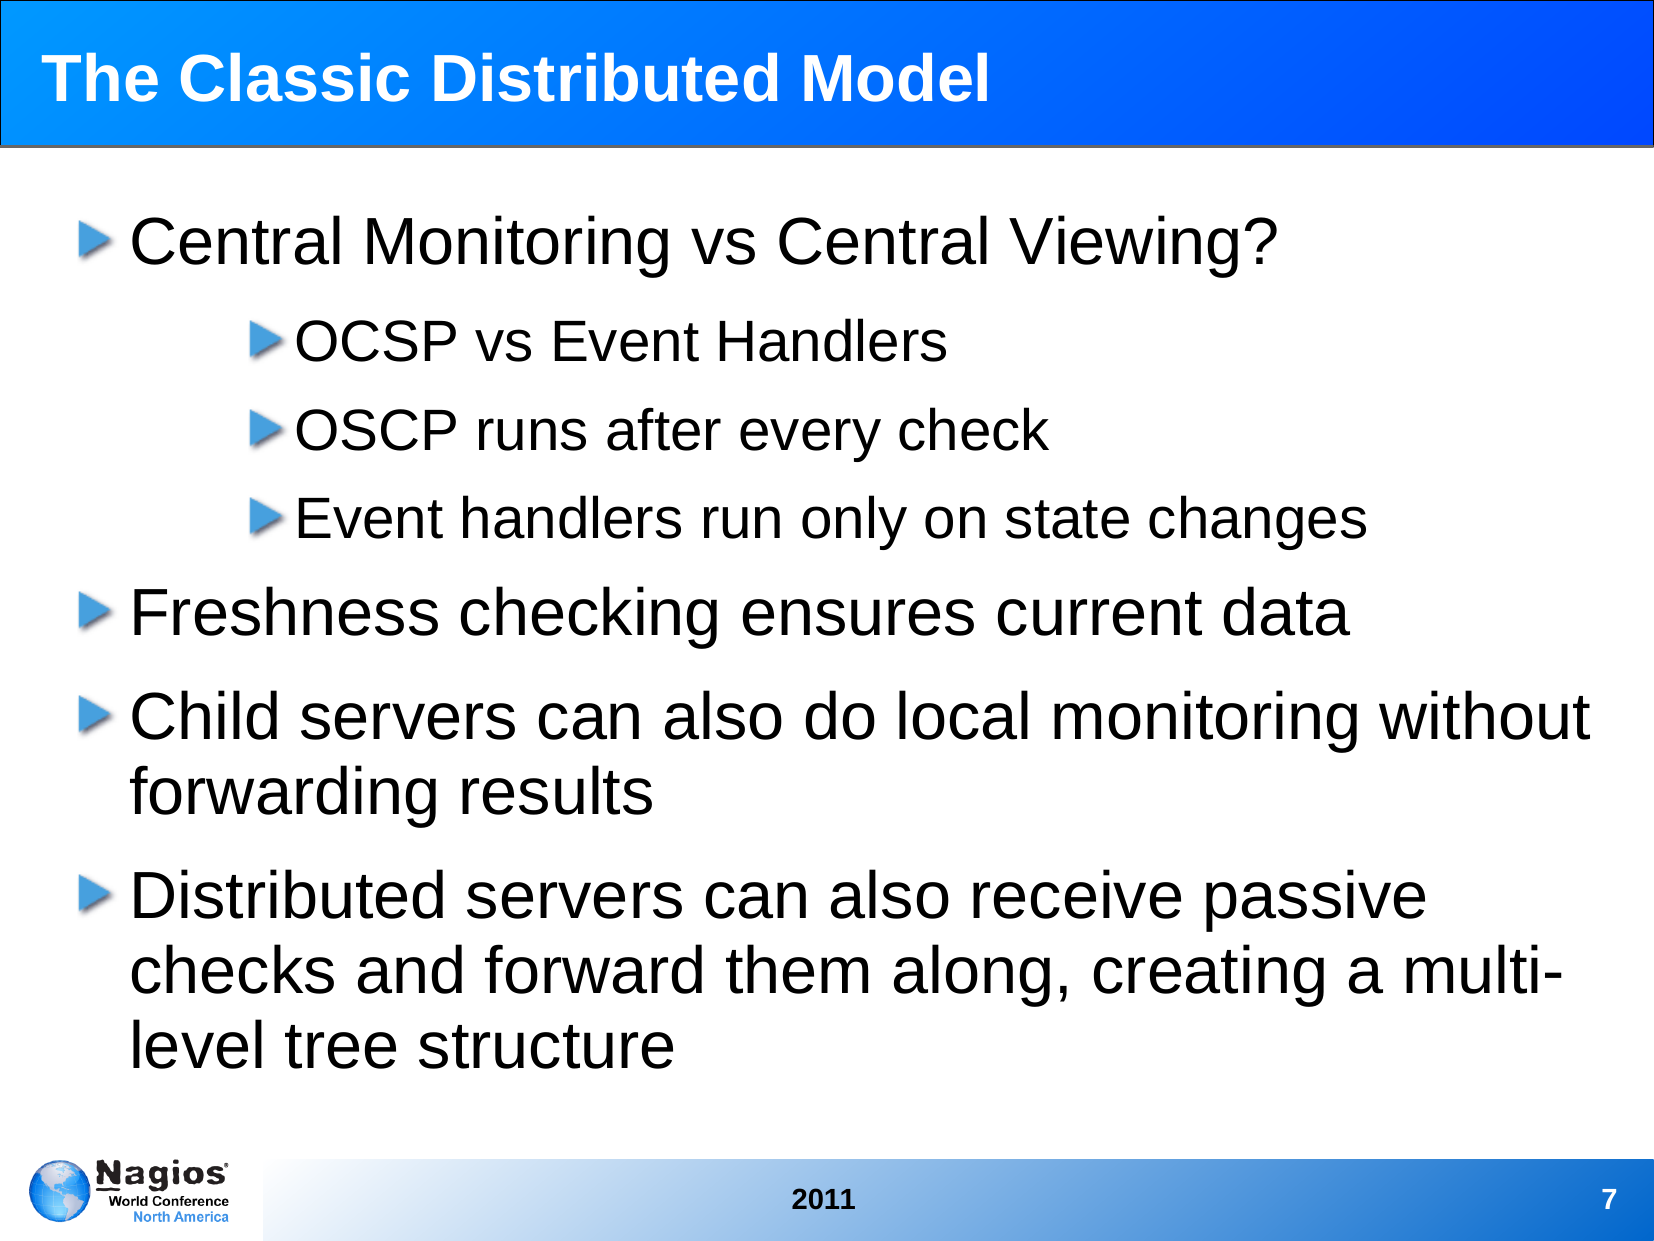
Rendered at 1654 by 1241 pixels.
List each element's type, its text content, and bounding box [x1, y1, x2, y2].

picture [29, 1159, 229, 1235]
list Central Monitoring vs Central Viewing? OCSP vs Event Handlers OSCP runs after every check Event handlers run only on state changes Freshness checking ensures current data Child servers can also do local monitoring without forwarding results Distributed servers can also receive passive checks and forward them along, creating a multi-level tree structure [58, 204, 1599, 1082]
title The Classic Distributed Model [41, 29, 1248, 127]
